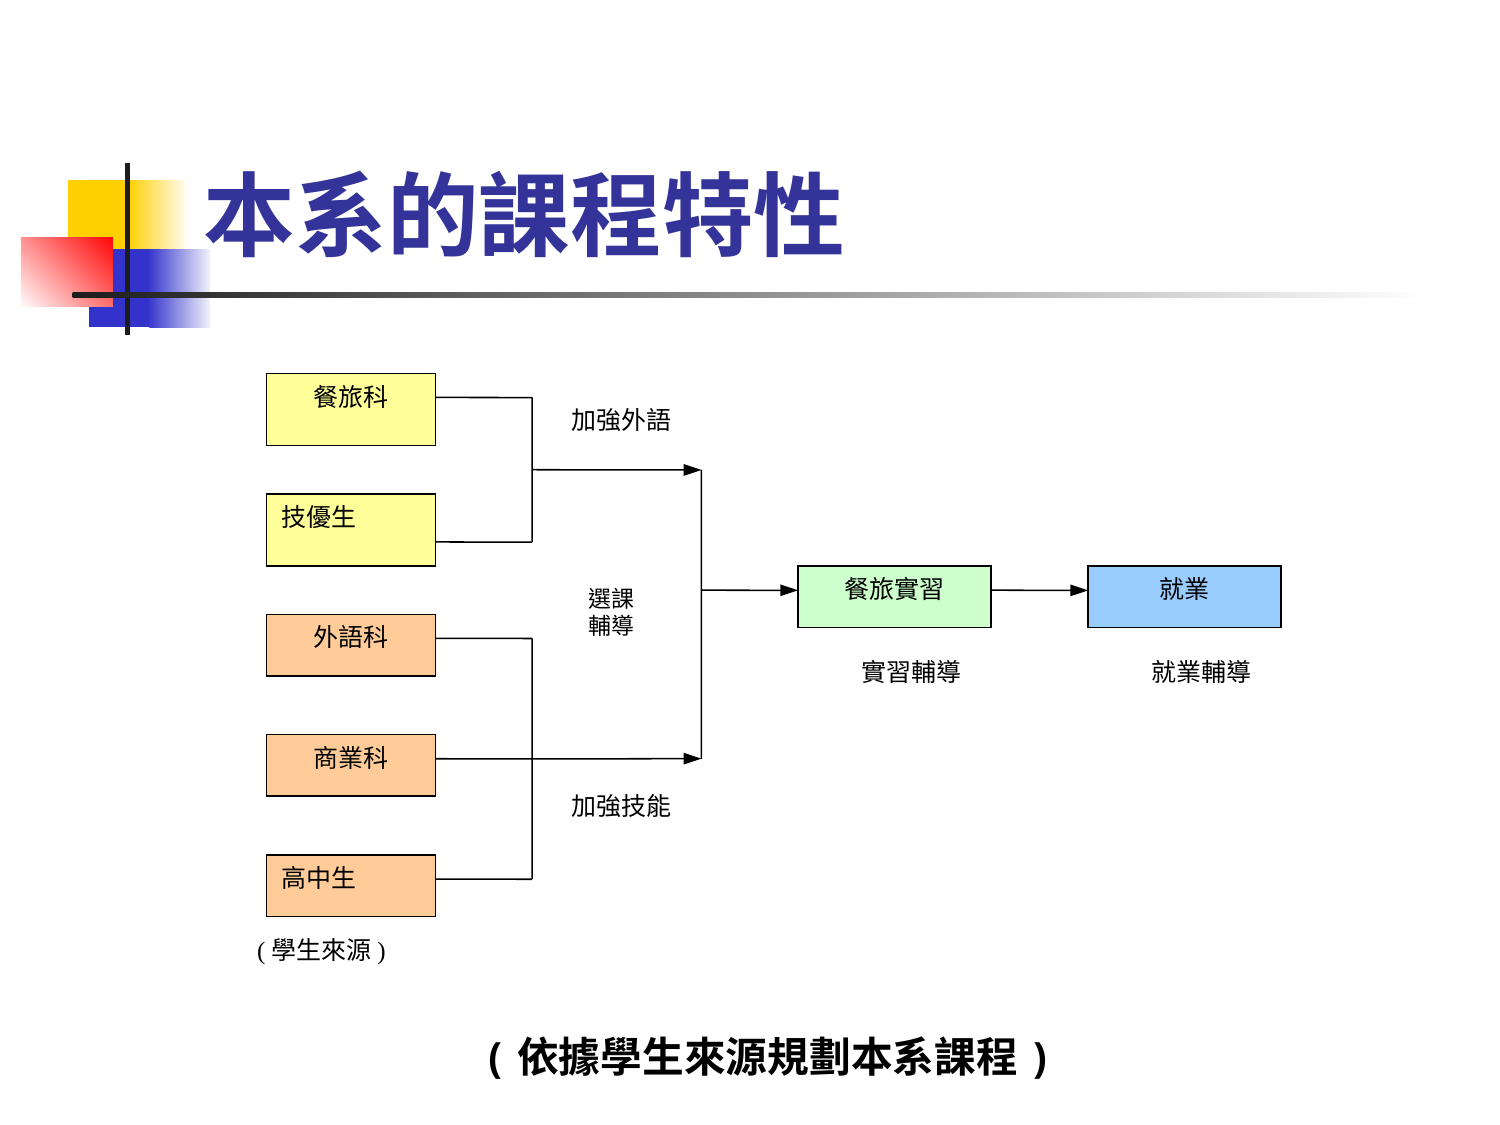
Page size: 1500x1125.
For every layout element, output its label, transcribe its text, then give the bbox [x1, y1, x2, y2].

text_box 加強技能 [556, 782, 750, 845]
text_box 就業 [1087, 566, 1282, 628]
text_box 加強外語 [556, 397, 750, 460]
text_box (依據學生來源規劃本系課程) [253, 1023, 1282, 1089]
text_box 技優生 [266, 493, 436, 567]
text_box 選課 輔導 [573, 576, 695, 674]
text_box 餐旅實習 [798, 566, 992, 628]
text_box 高中生 [266, 855, 436, 917]
title 本系的課程特性 [188, 35, 1468, 275]
text_box 實習輔導 [814, 649, 1009, 722]
text_box 餐旅科 [266, 373, 436, 446]
text_box 商業科 [266, 734, 436, 797]
text_box 就業輔導 [1104, 649, 1298, 722]
text_box (學生來源) [242, 927, 460, 989]
text_box 外語科 [266, 614, 436, 676]
